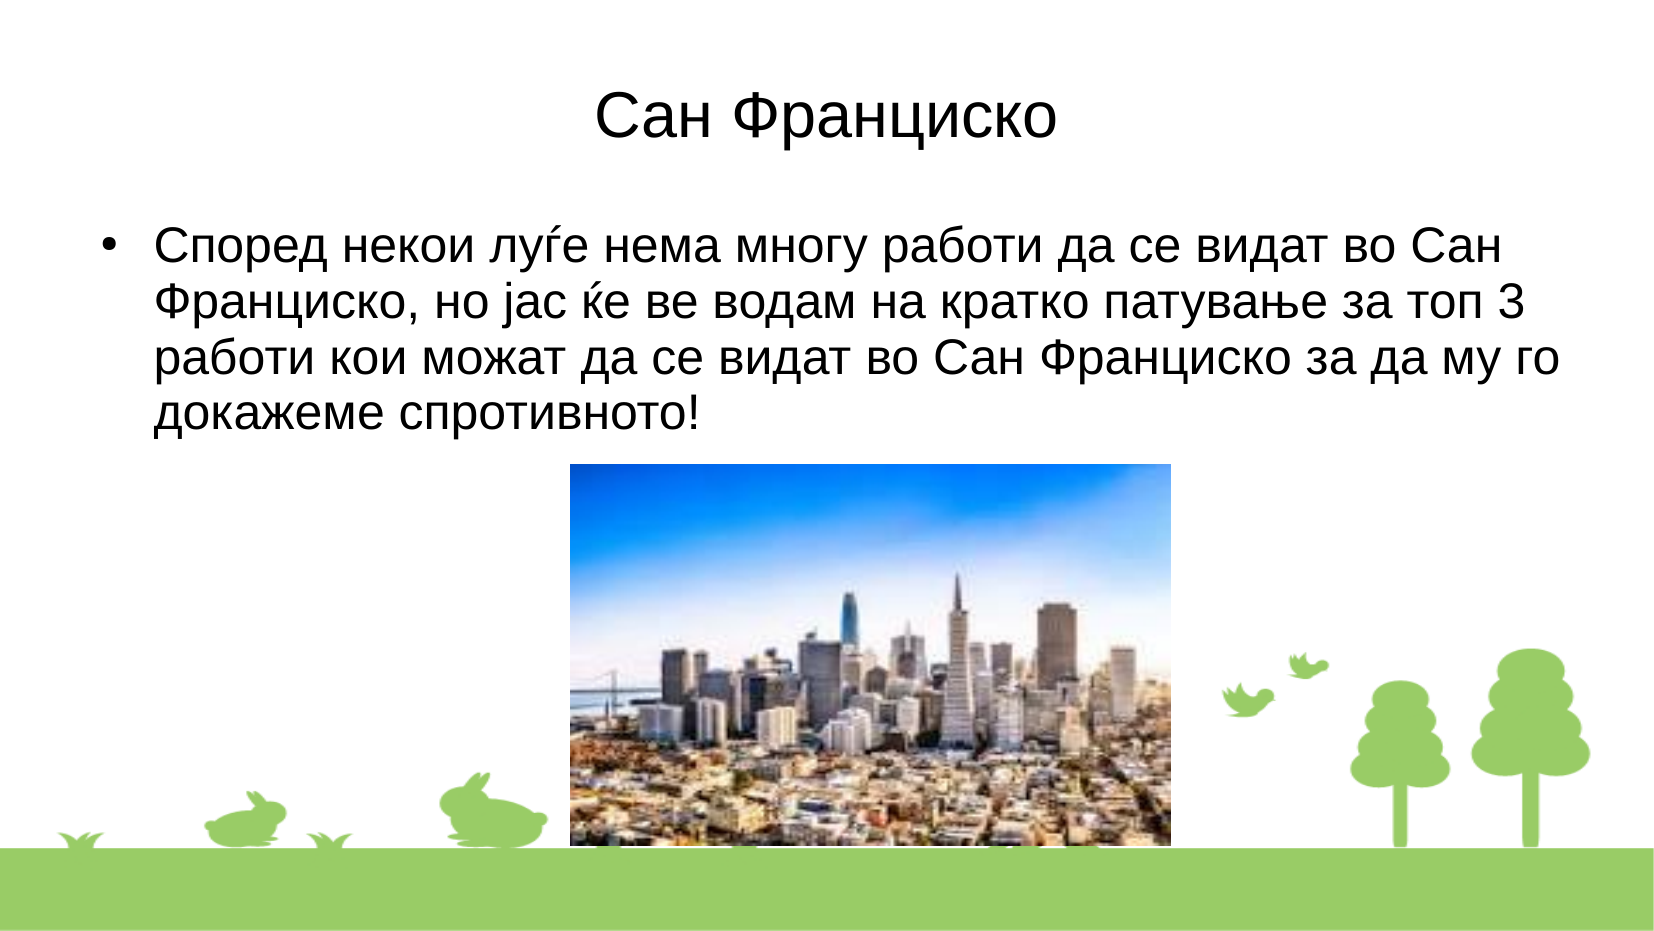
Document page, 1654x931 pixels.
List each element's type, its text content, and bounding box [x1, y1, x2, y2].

title Сан Франциско [82, 37, 1571, 193]
picture [0, 0, 1654, 931]
list Според некои луѓе нема многу работи да се видат во Сан Франциско, но јас ќе ве водам на кратко патување за топ 3 работи кои можат да се видат во Сан Франциско за да му го докажеме спротивното! [82, 217, 1571, 466]
